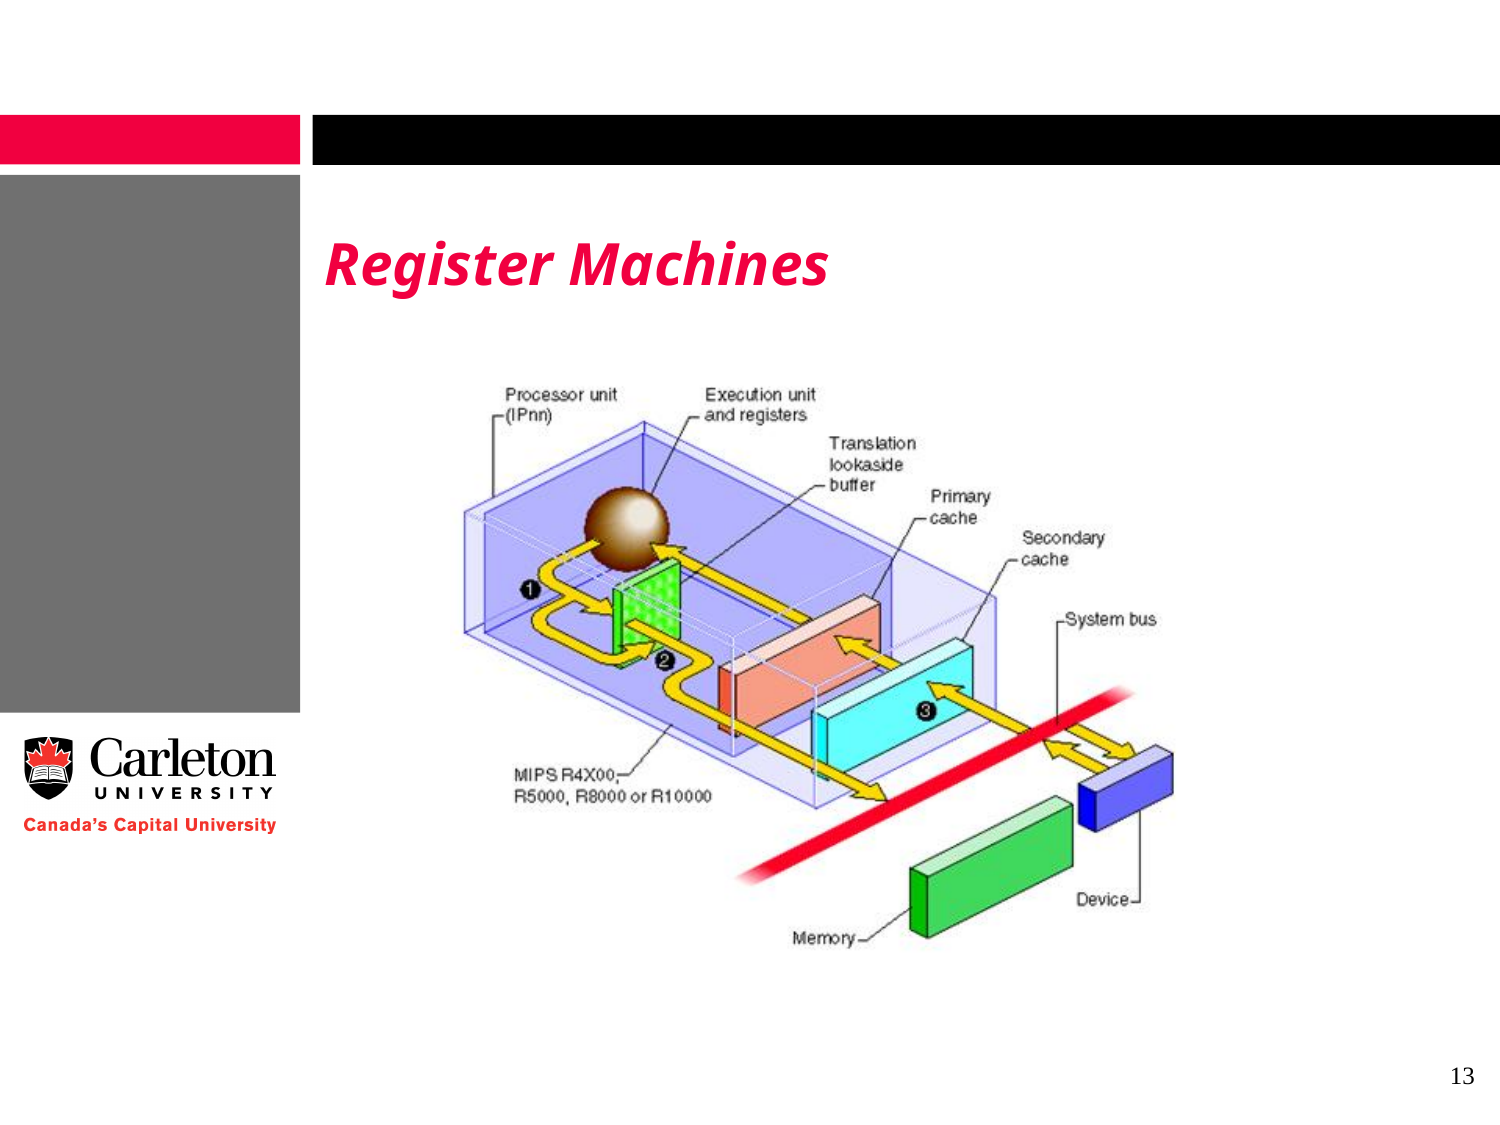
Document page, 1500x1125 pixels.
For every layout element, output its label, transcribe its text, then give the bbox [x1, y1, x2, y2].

title Register Machines [324, 187, 1450, 338]
picture [450, 374, 1188, 963]
picture [24, 737, 276, 834]
